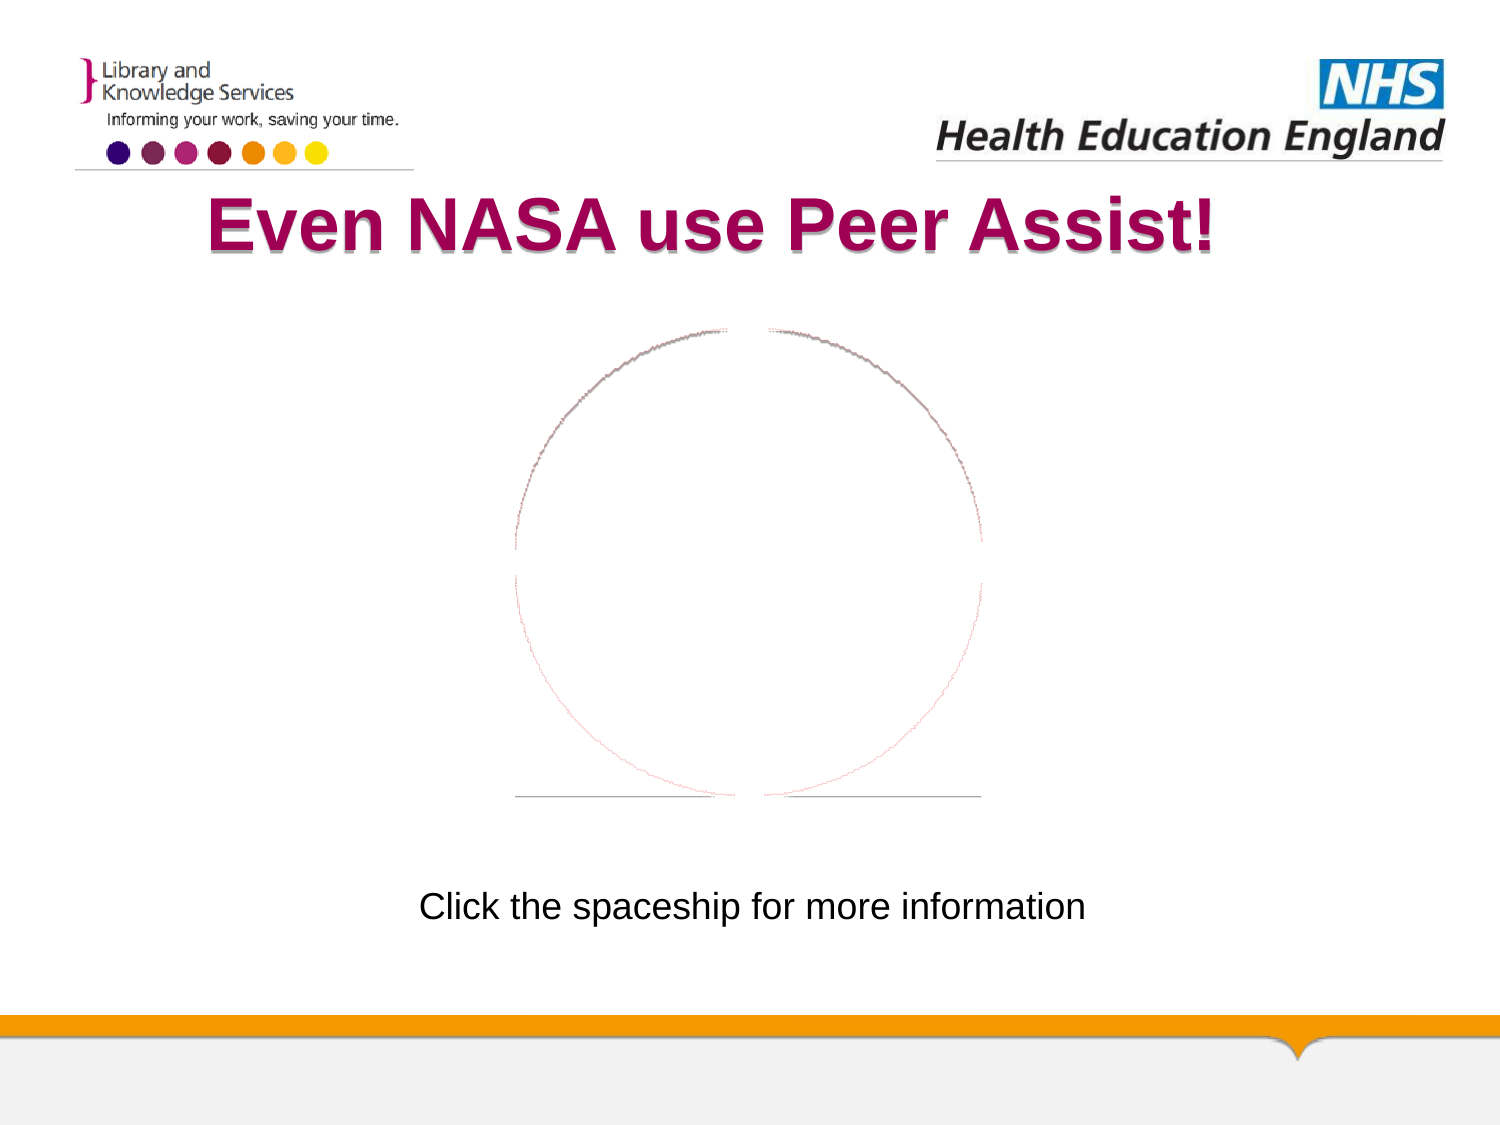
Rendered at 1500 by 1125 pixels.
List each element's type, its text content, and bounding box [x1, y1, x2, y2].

title Even NASA use Peer Assist! [75, 168, 1351, 280]
picture [75, 54, 416, 169]
picture [515, 328, 985, 797]
text_box Click the spaceship for more information [245, 874, 1261, 935]
